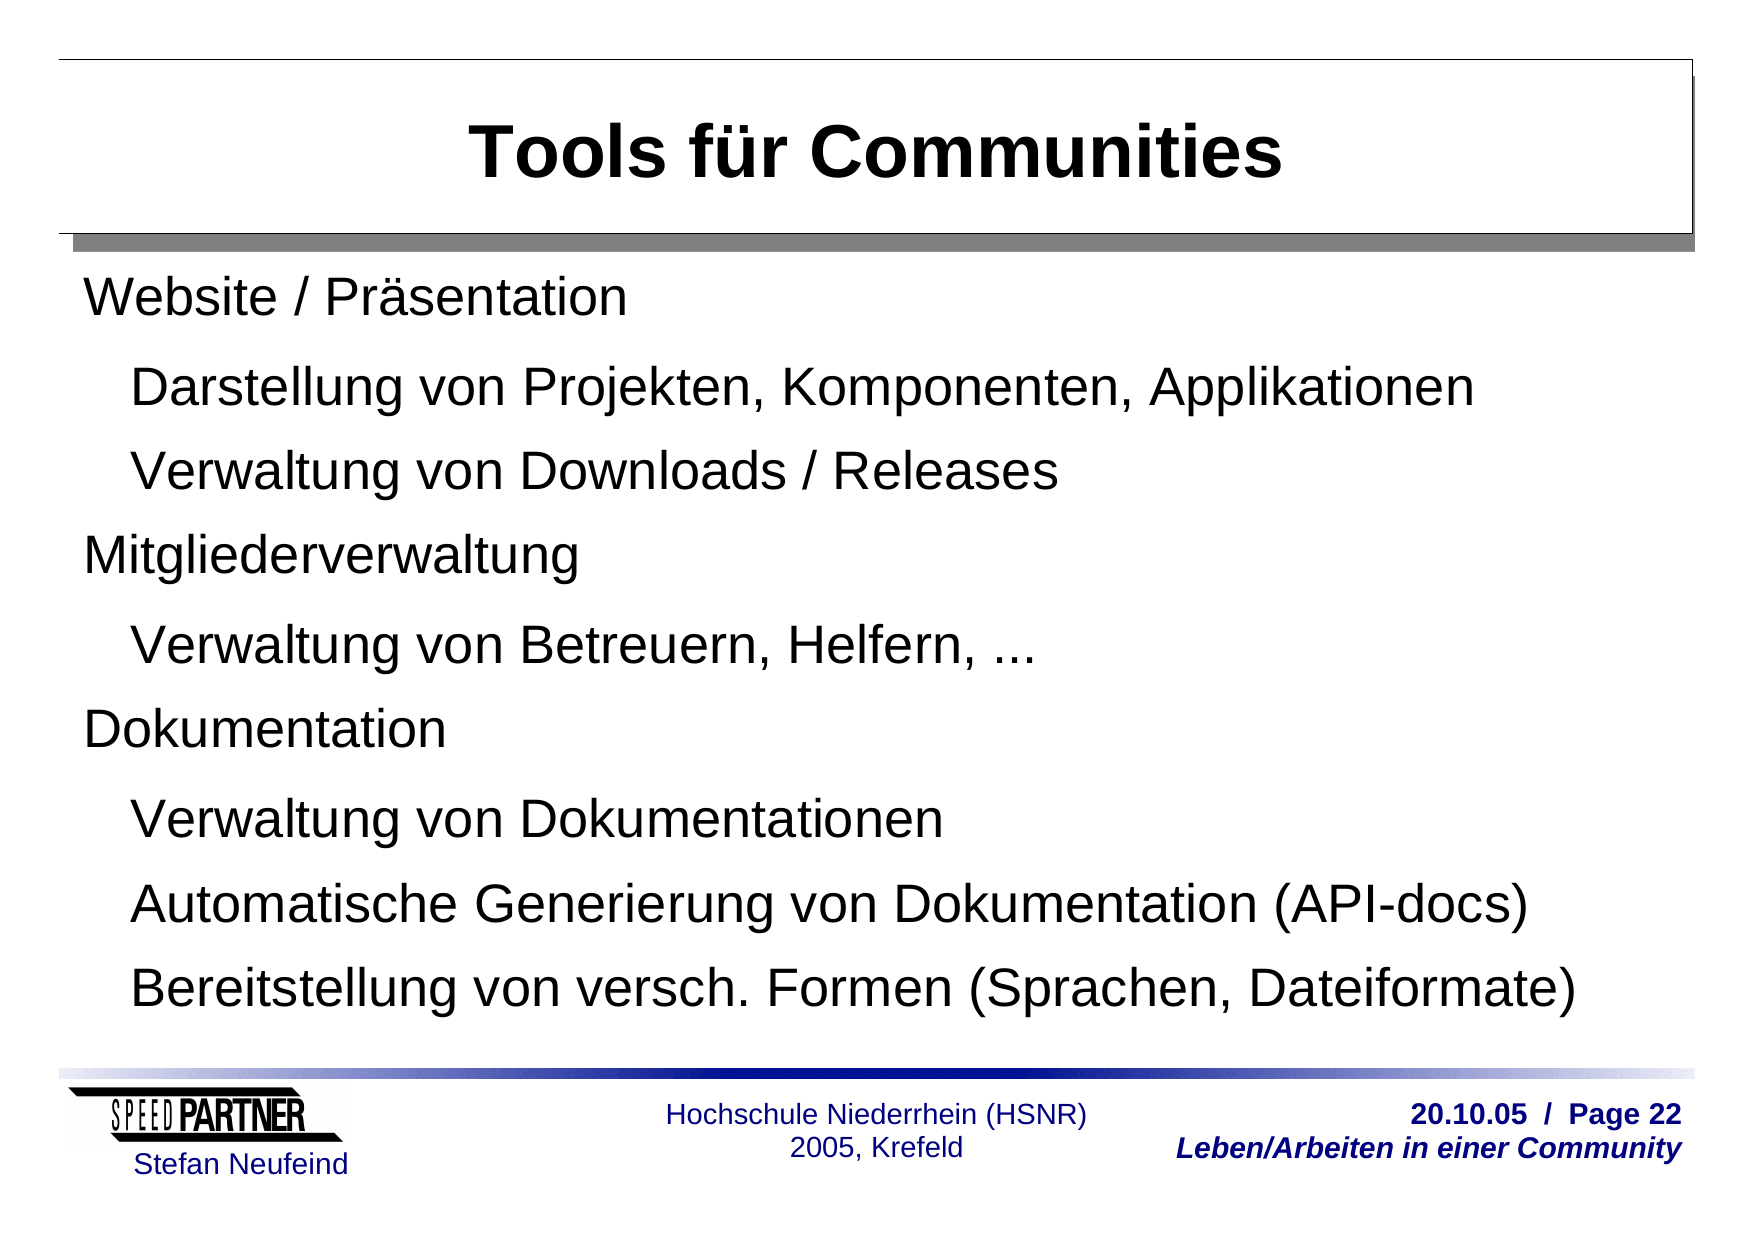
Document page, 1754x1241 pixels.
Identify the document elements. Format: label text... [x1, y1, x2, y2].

list Website / Präsentation Darstellung von Projekten, Komponenten, Applikationen Verwaltung von Downloads / Releases Mitgliederverwaltung Verwaltung von Betreuern, Helfern, ... Dokumentation Verwaltung von Dokumentationen Automatische Generierung von Dokumentation (API-docs) Bereitstellung von versch. Formen (Sprachen, Dateiformate) [71, 266, 1695, 1049]
title Tools für Communities [59, 59, 1695, 244]
picture [59, 1068, 1695, 1079]
picture [64, 1082, 348, 1146]
